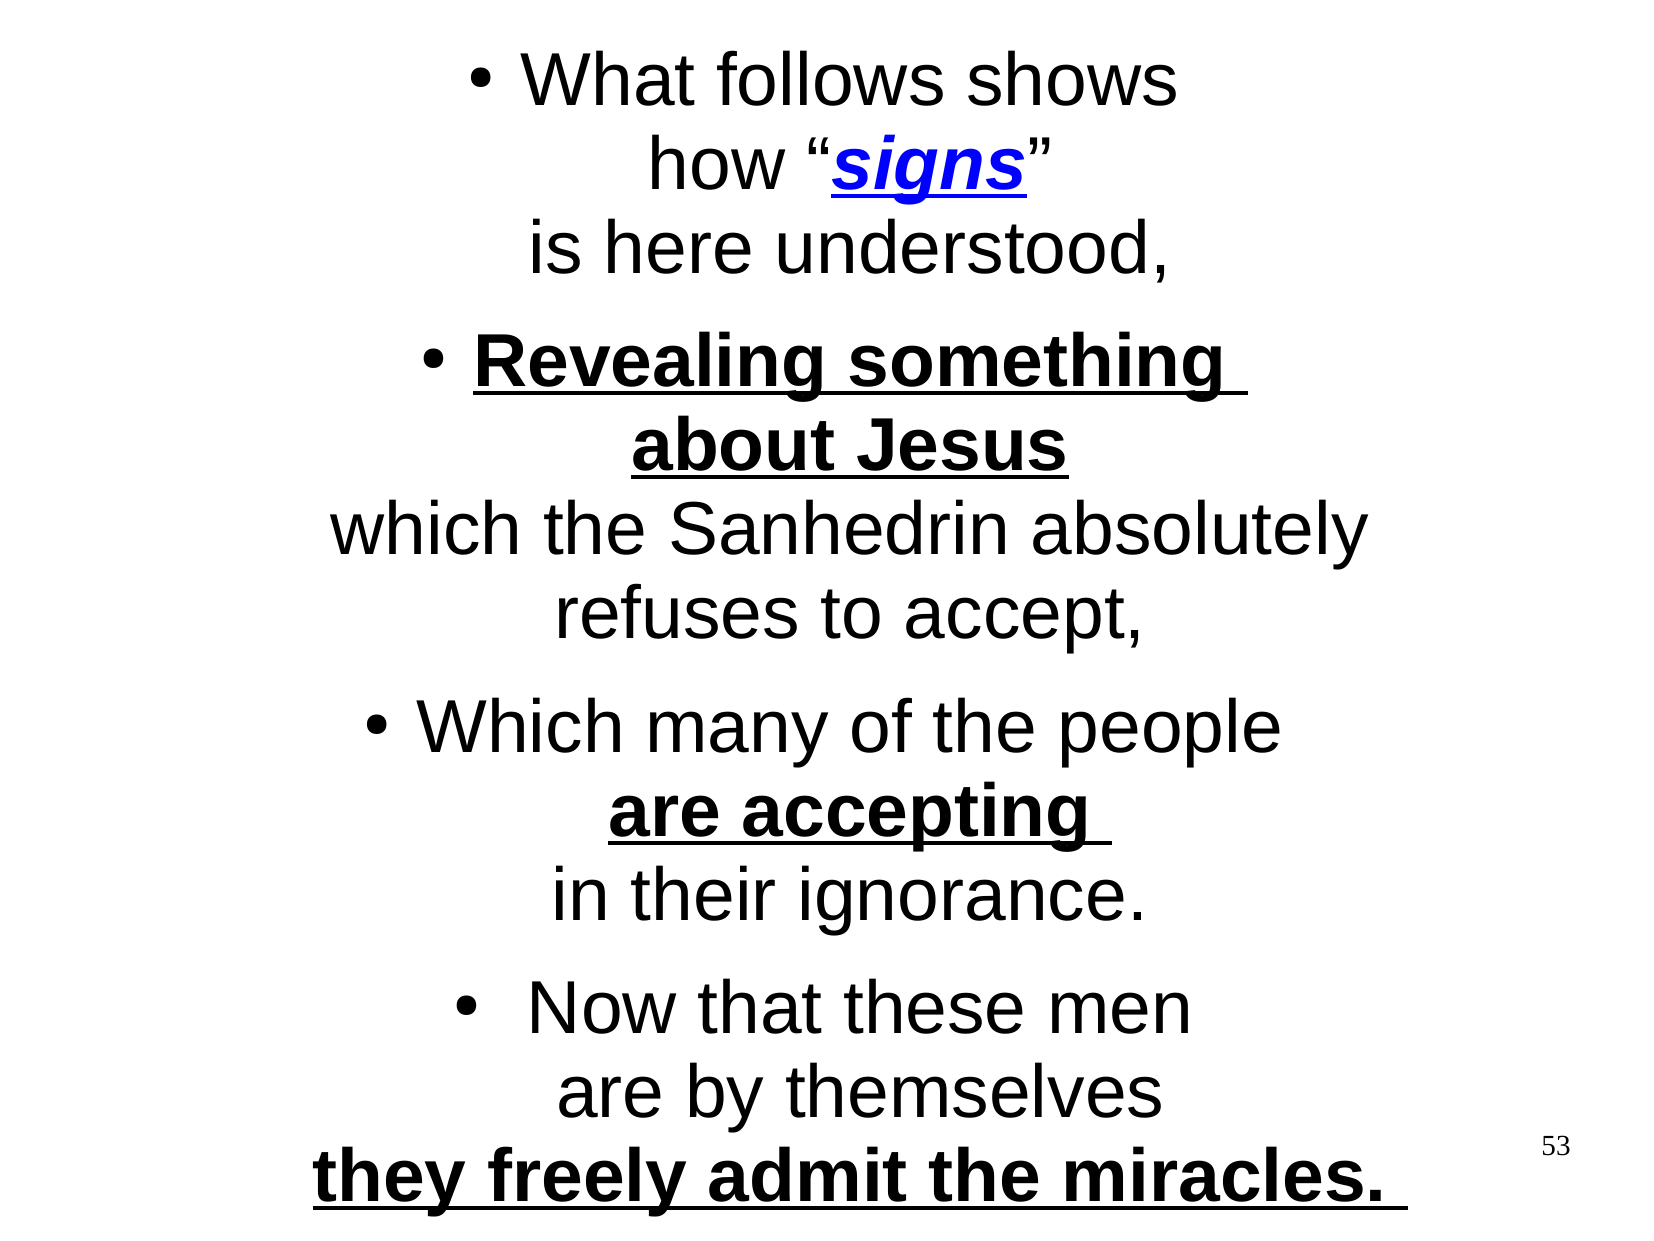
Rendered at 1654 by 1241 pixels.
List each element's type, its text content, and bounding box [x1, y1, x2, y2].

list What follows shows how “signs” is here understood, Revealing something about Jesus which the Sanhedrin absolutely refuses to accept, Which many of the people are accepting in their ignorance. Now that these men are by themselves they freely admit the miracles. [37, 37, 1613, 1238]
